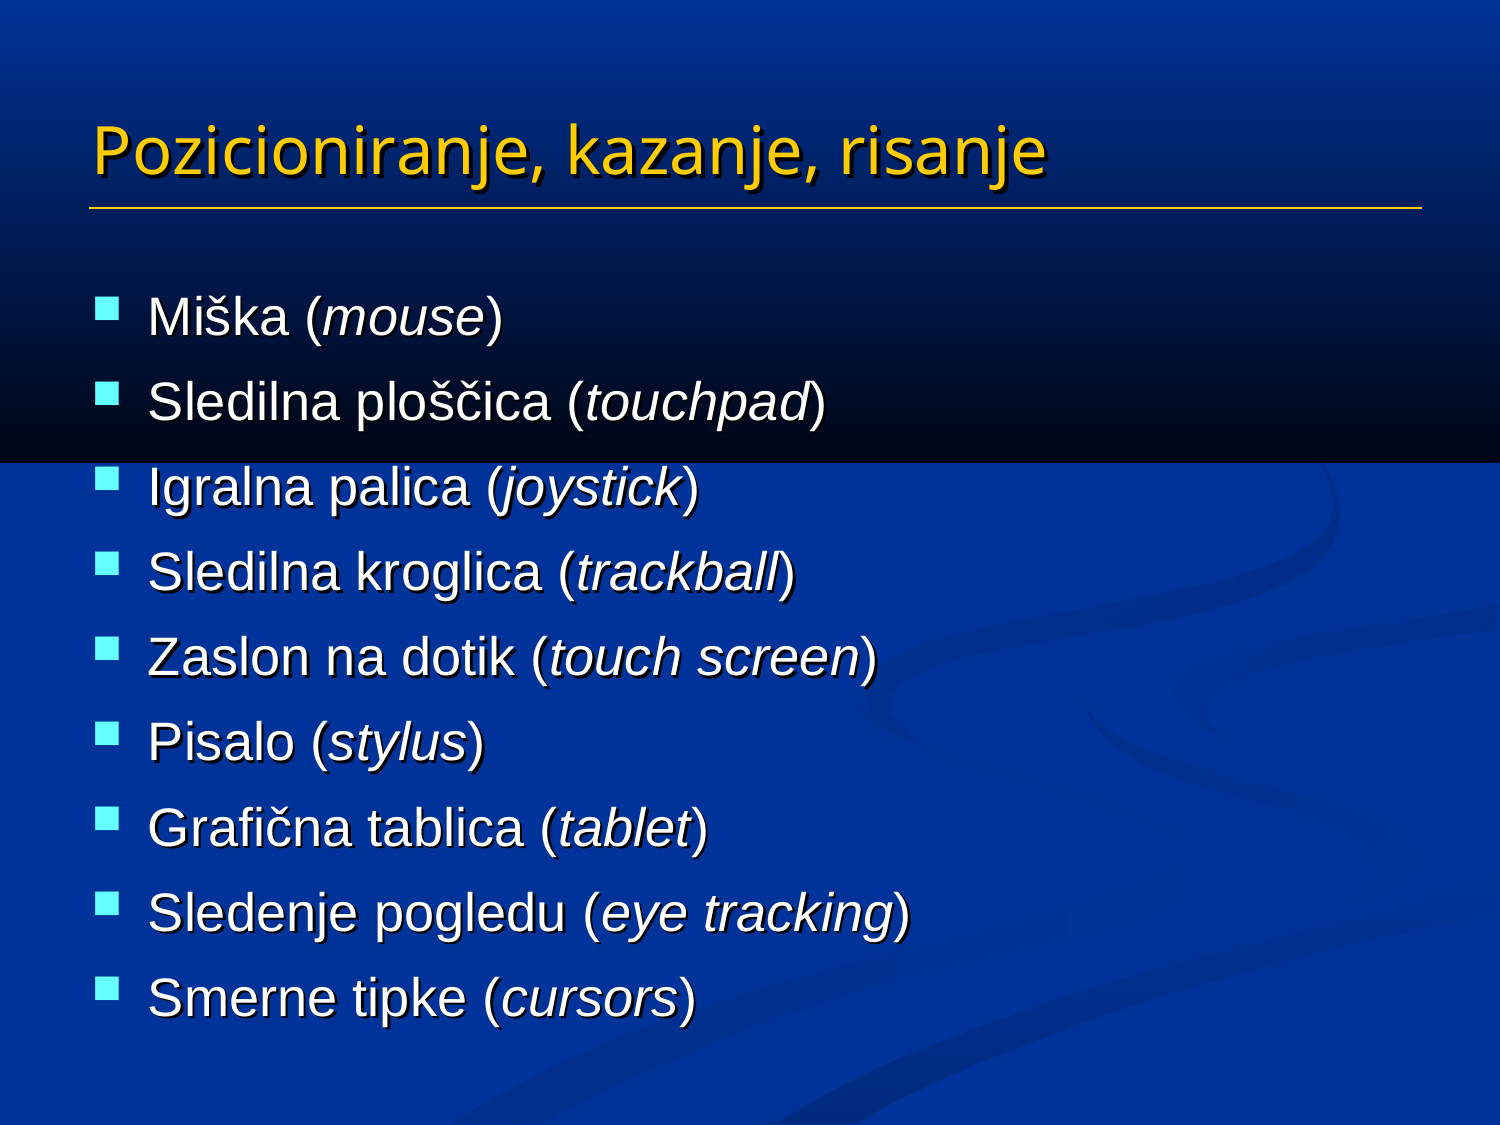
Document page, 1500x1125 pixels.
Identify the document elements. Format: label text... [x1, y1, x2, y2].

text_box Pozicioniranje, kazanje, risanje [76, 54, 1352, 242]
list Miška (mouse) Sledilna ploščica (touchpad) Igralna palica (joystick) Sledilna kroglica (trackball) Zaslon na dotik (touch screen) Pisalo (stylus) Grafična tablica (tablet) Sledenje pogledu (eye tracking) Smerne tipke (cursors) [76, 267, 1424, 1083]
